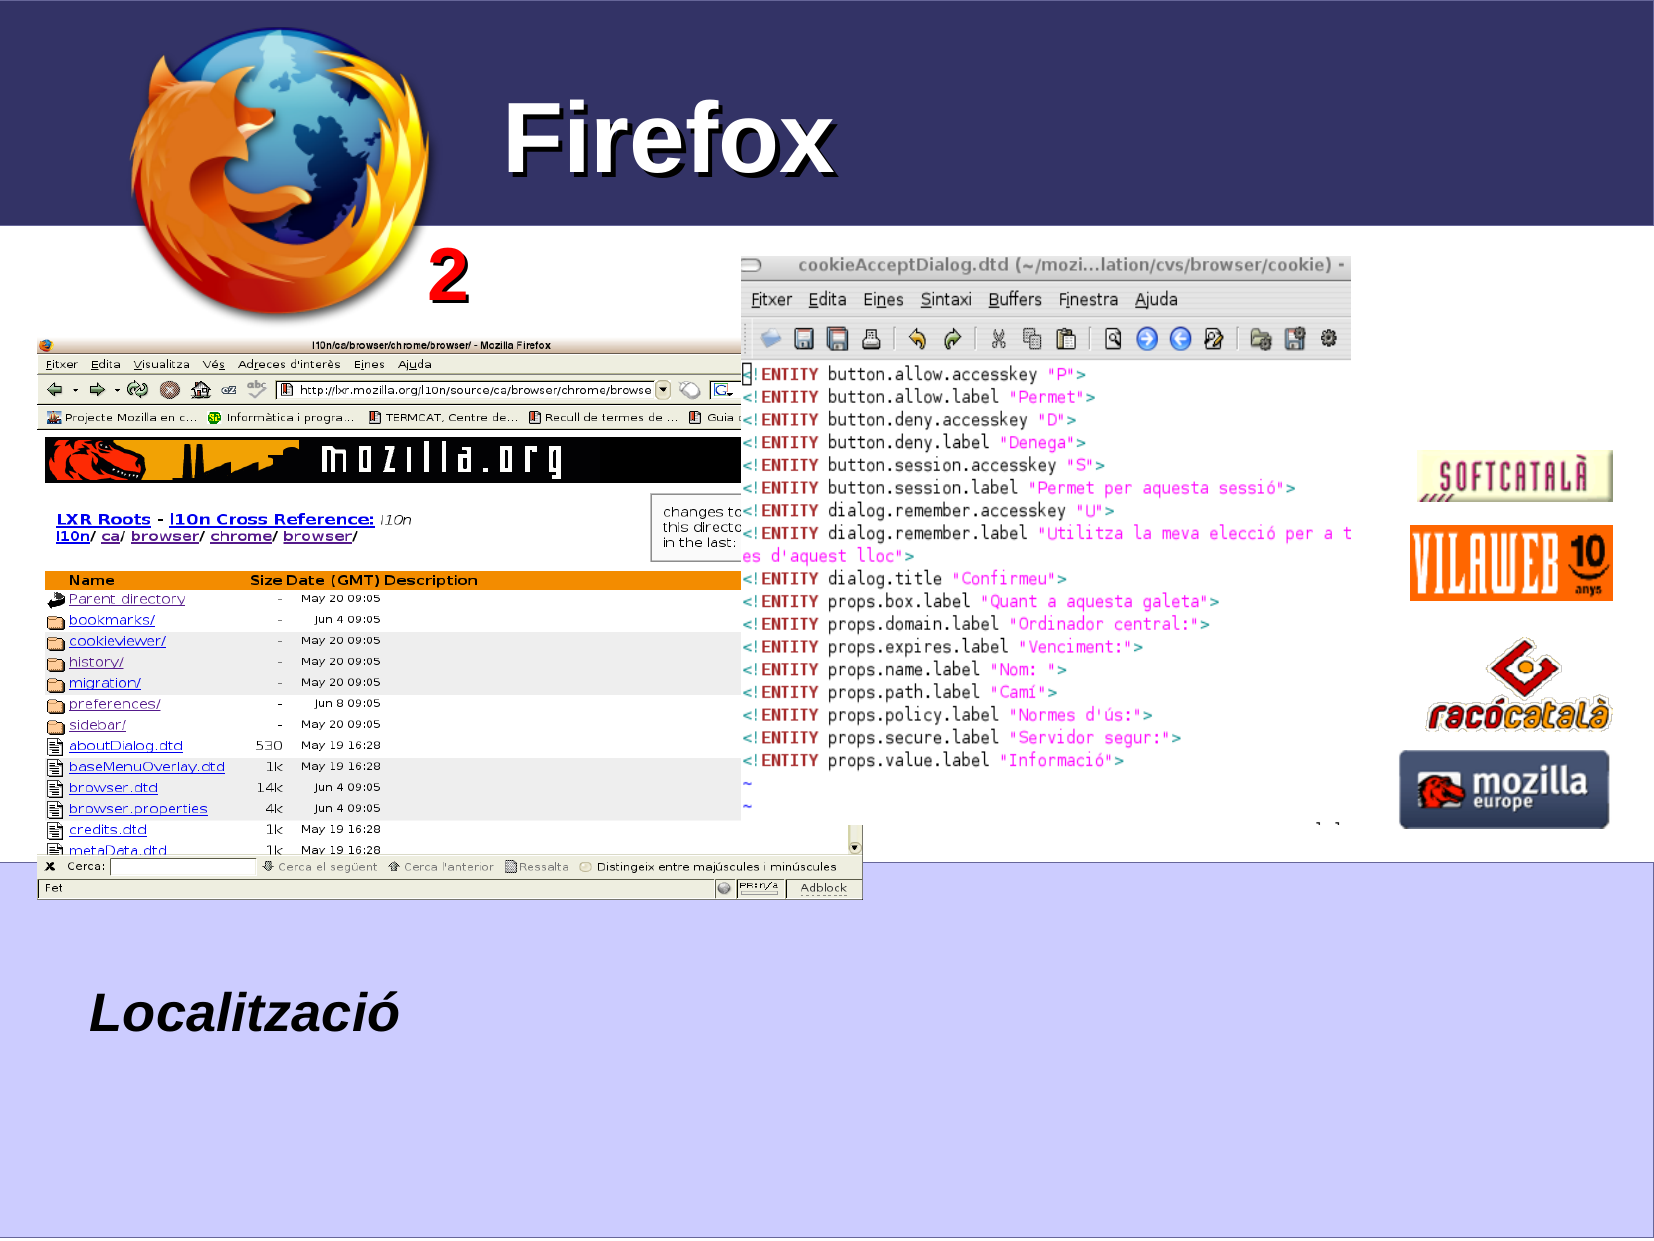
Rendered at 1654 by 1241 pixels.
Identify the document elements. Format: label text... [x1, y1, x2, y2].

picture [37, 3, 1351, 901]
picture [1410, 525, 1613, 601]
text_box 2 [412, 225, 526, 337]
picture [1387, 750, 1622, 829]
picture [1425, 637, 1613, 732]
picture [1417, 450, 1613, 502]
text_box [0, 862, 1654, 1238]
text_box Firefox [487, 75, 938, 202]
text_box [0, 0, 1654, 226]
text_box Localització [75, 975, 1201, 1116]
